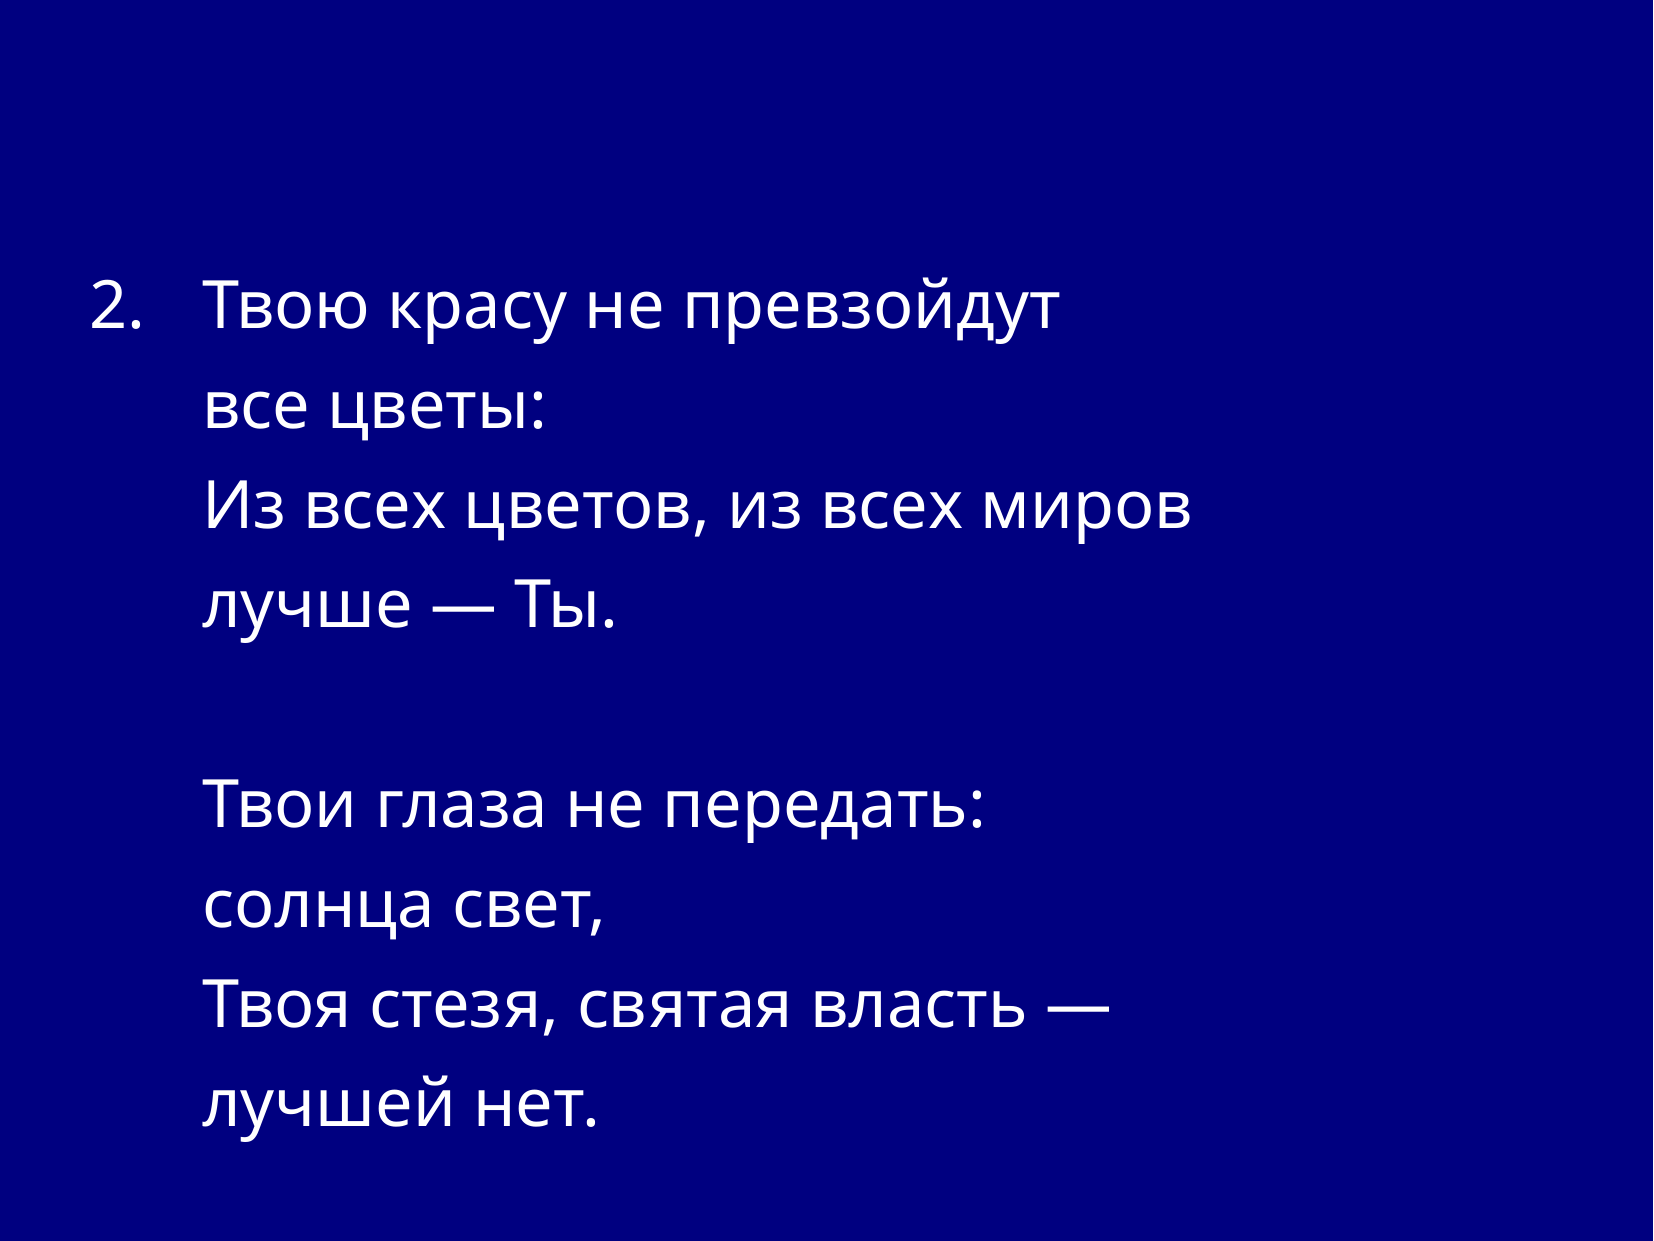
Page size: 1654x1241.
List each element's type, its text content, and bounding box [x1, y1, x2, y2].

text_box 2. Твою красу не превзойдут все цветы: Из всех цветов, из всех миров лучше — Ты. Твои глаза не передать: солнца свет, Твоя стезя, святая власть — лучшей нет. [75, 150, 1576, 1163]
